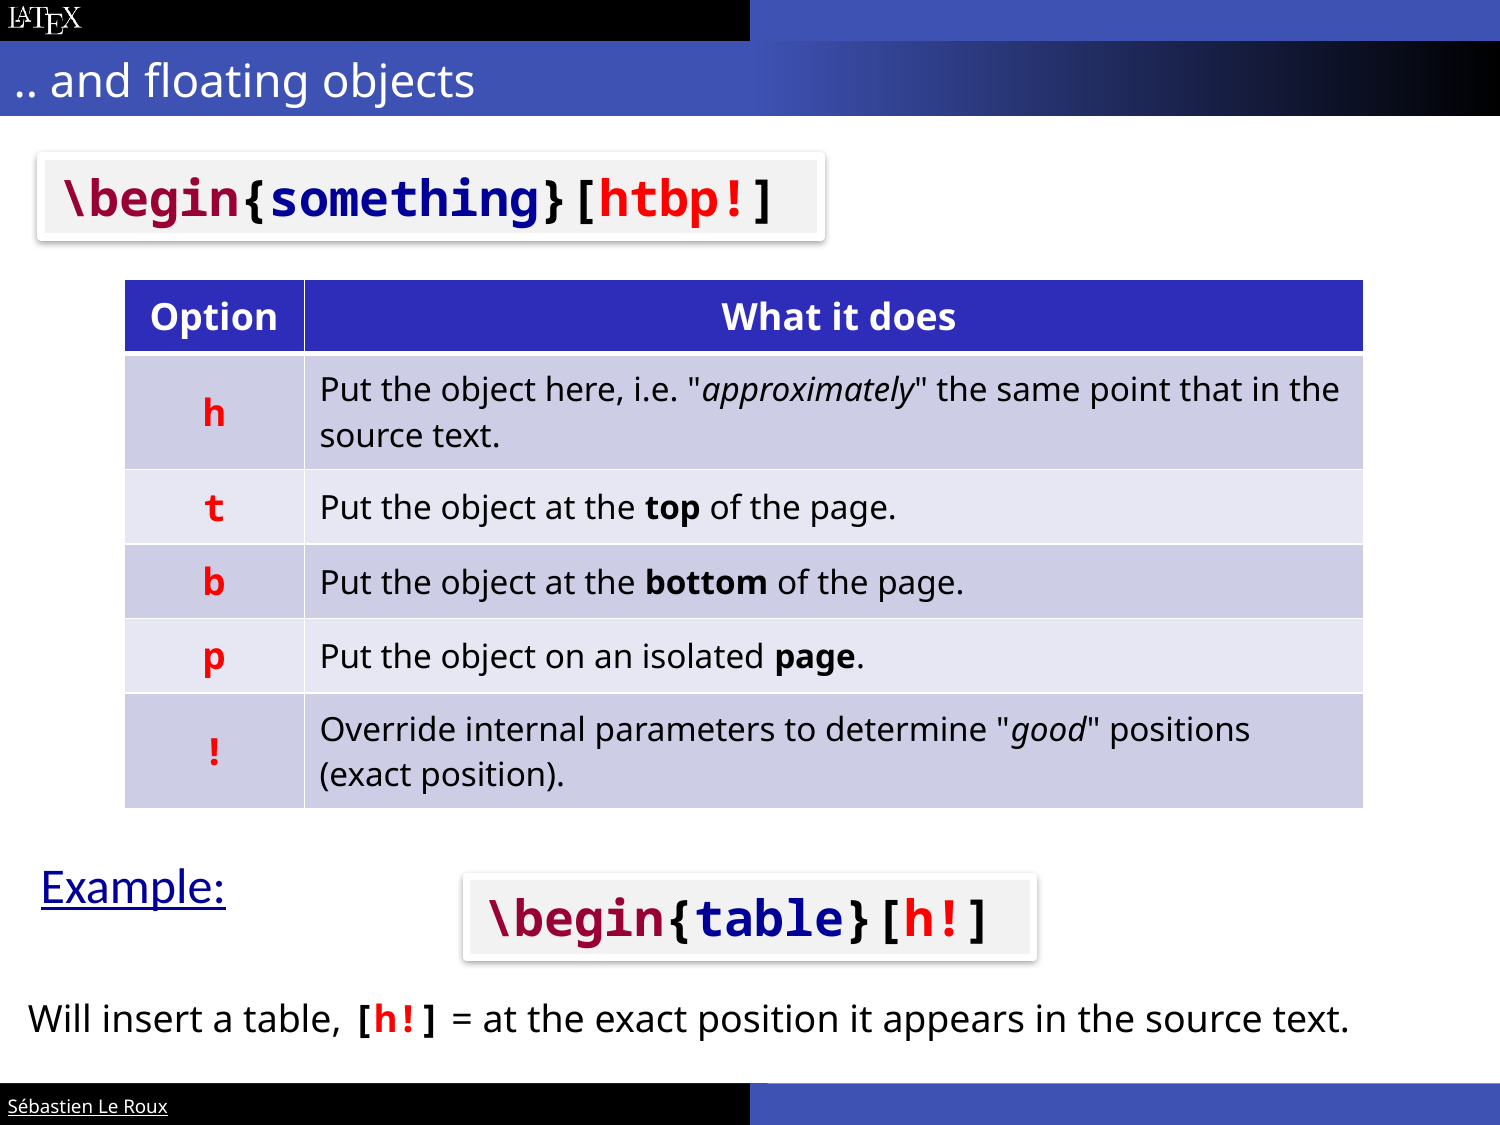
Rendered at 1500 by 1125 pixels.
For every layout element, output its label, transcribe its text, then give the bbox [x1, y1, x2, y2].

text_box Example: [25, 845, 242, 921]
text_box Will insert a table, [h!] = at the exact position it appears in the source text. [13, 987, 1500, 1048]
table_cell Override internal parameters to determine "good" positions (exact position). [305, 694, 1363, 808]
table_cell Put the object on an isolated page. [305, 619, 1363, 692]
table_header Option [125, 280, 304, 351]
table_cell h [125, 356, 304, 469]
table_cell t [125, 470, 304, 543]
picture [5, 3, 84, 37]
table_header What it does [305, 280, 1363, 351]
table_cell p [125, 619, 304, 692]
table_cell Put the object here, i.e. "approximately" the same point that in the source text. [305, 356, 1363, 469]
table_cell ! [125, 694, 304, 808]
text_box \begin{something}[htbp!] [41, 155, 821, 237]
title .. and floating objects [0, 41, 1500, 116]
table_cell Put the object at the top of the page. [305, 470, 1363, 543]
table_cell b [125, 545, 304, 618]
table_cell Put the object at the bottom of the page. [305, 545, 1363, 618]
text_box \begin{table}[h!] [466, 876, 1034, 958]
